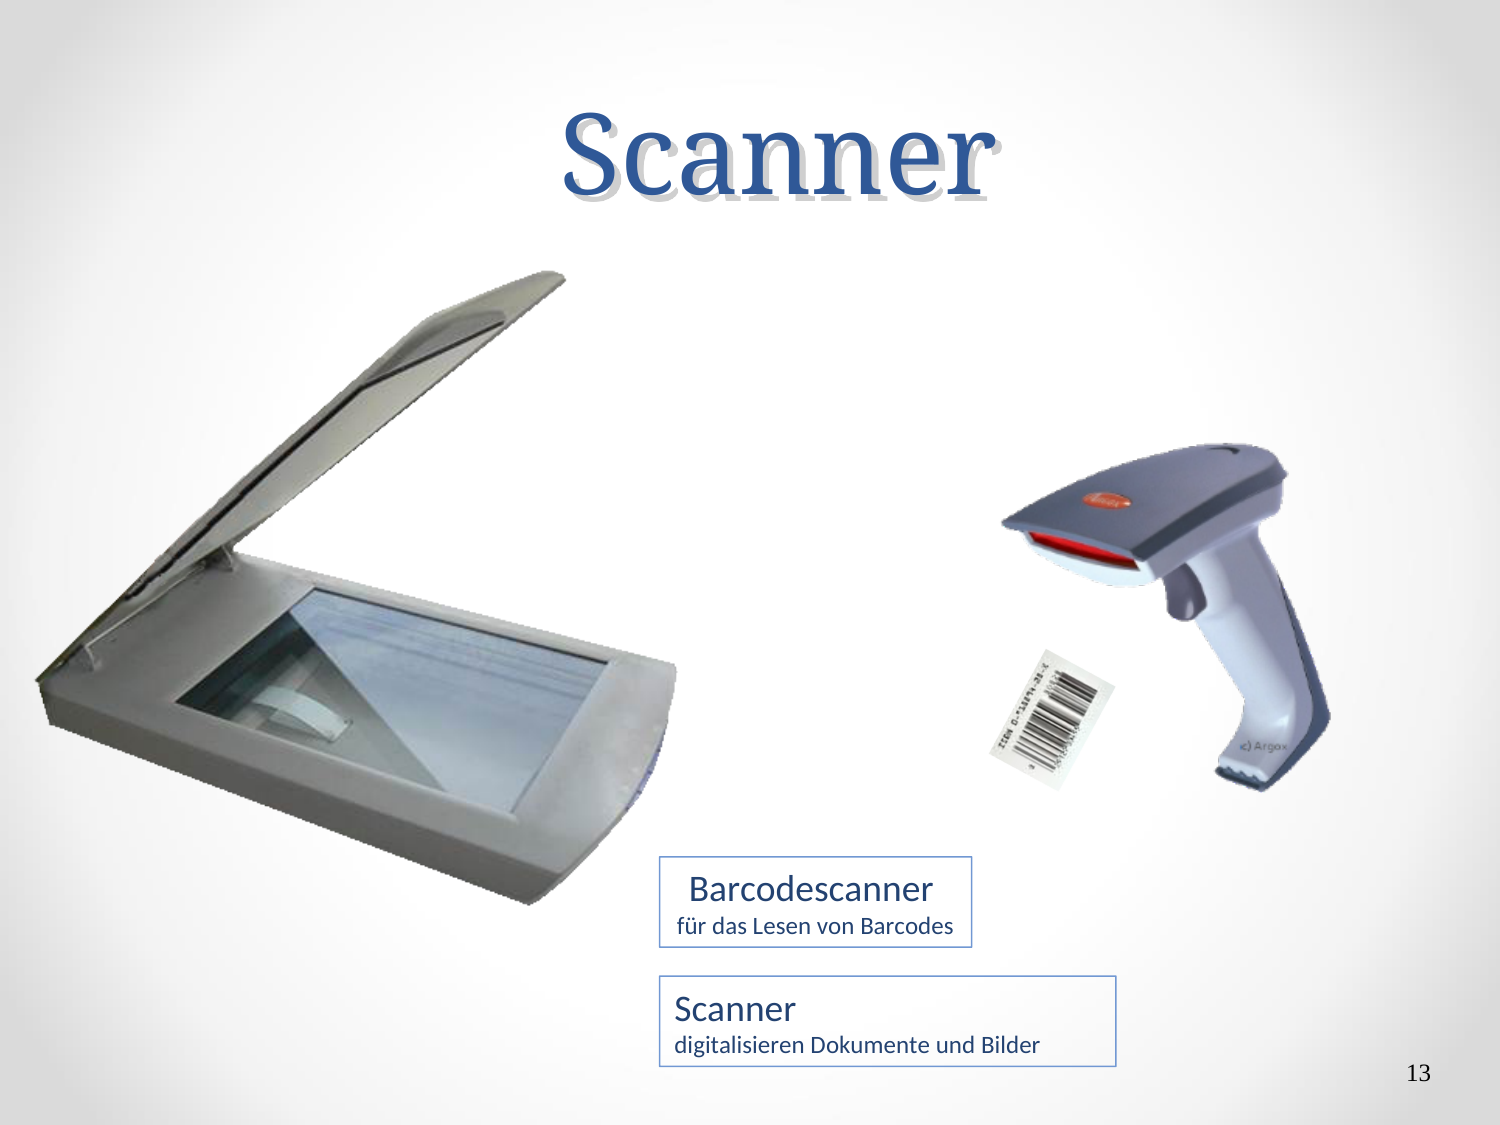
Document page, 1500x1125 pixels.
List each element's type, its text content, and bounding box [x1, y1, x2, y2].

text_box Barcodescanner für das Lesen von Barcodes [659, 856, 972, 948]
picture [0, 0, 1500, 1125]
text_box Scanner digitalisieren Dokumente und Bilder [659, 976, 1116, 1067]
title Scanner [75, 88, 1483, 225]
text_box <Foliennummer> [1401, 1042, 1494, 1103]
